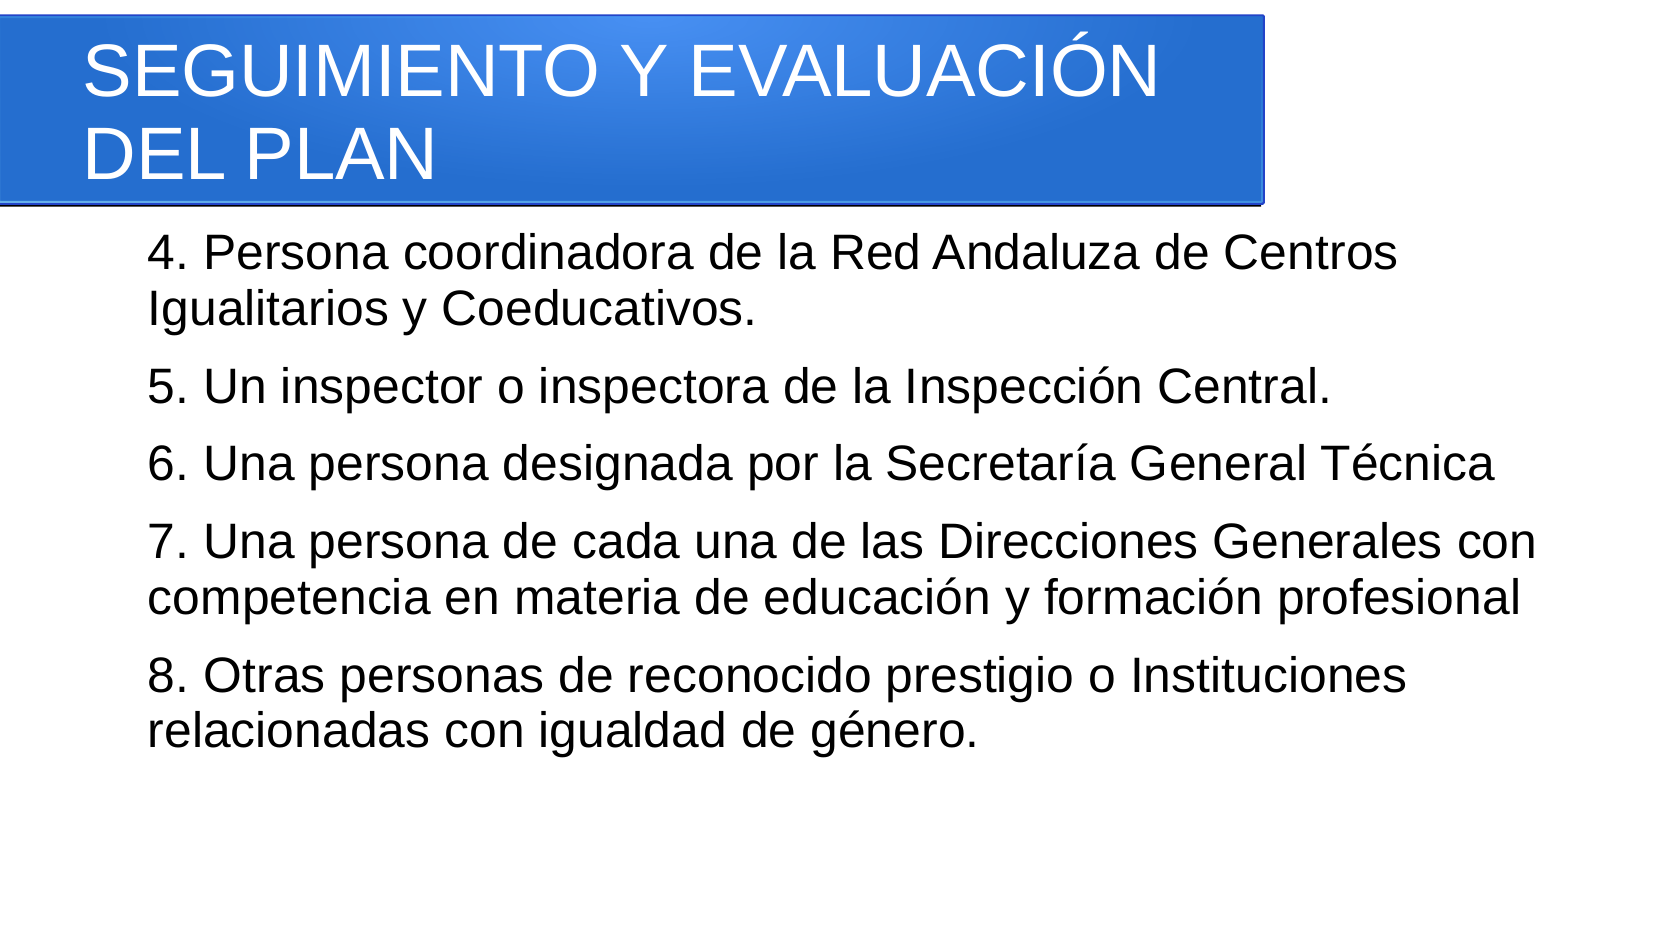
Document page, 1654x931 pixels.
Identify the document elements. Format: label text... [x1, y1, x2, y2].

title SEGUIMIENTO Y EVALUACIÓN DEL PLAN [82, 29, 1235, 196]
list 4. Persona coordinadora de la Red Andaluza de Centros Igualitarios y Coeducativos. 5. Un inspector o inspectora de la Inspección Central. 6. Una persona designada por la Secretaría General Técnica 7. Una persona de cada una de las Direcciones Generales con competencia en materia de educación y formación profesional 8. Otras personas de reconocido prestigio o Instituciones relacionadas con igualdad de género. [82, 224, 1571, 764]
